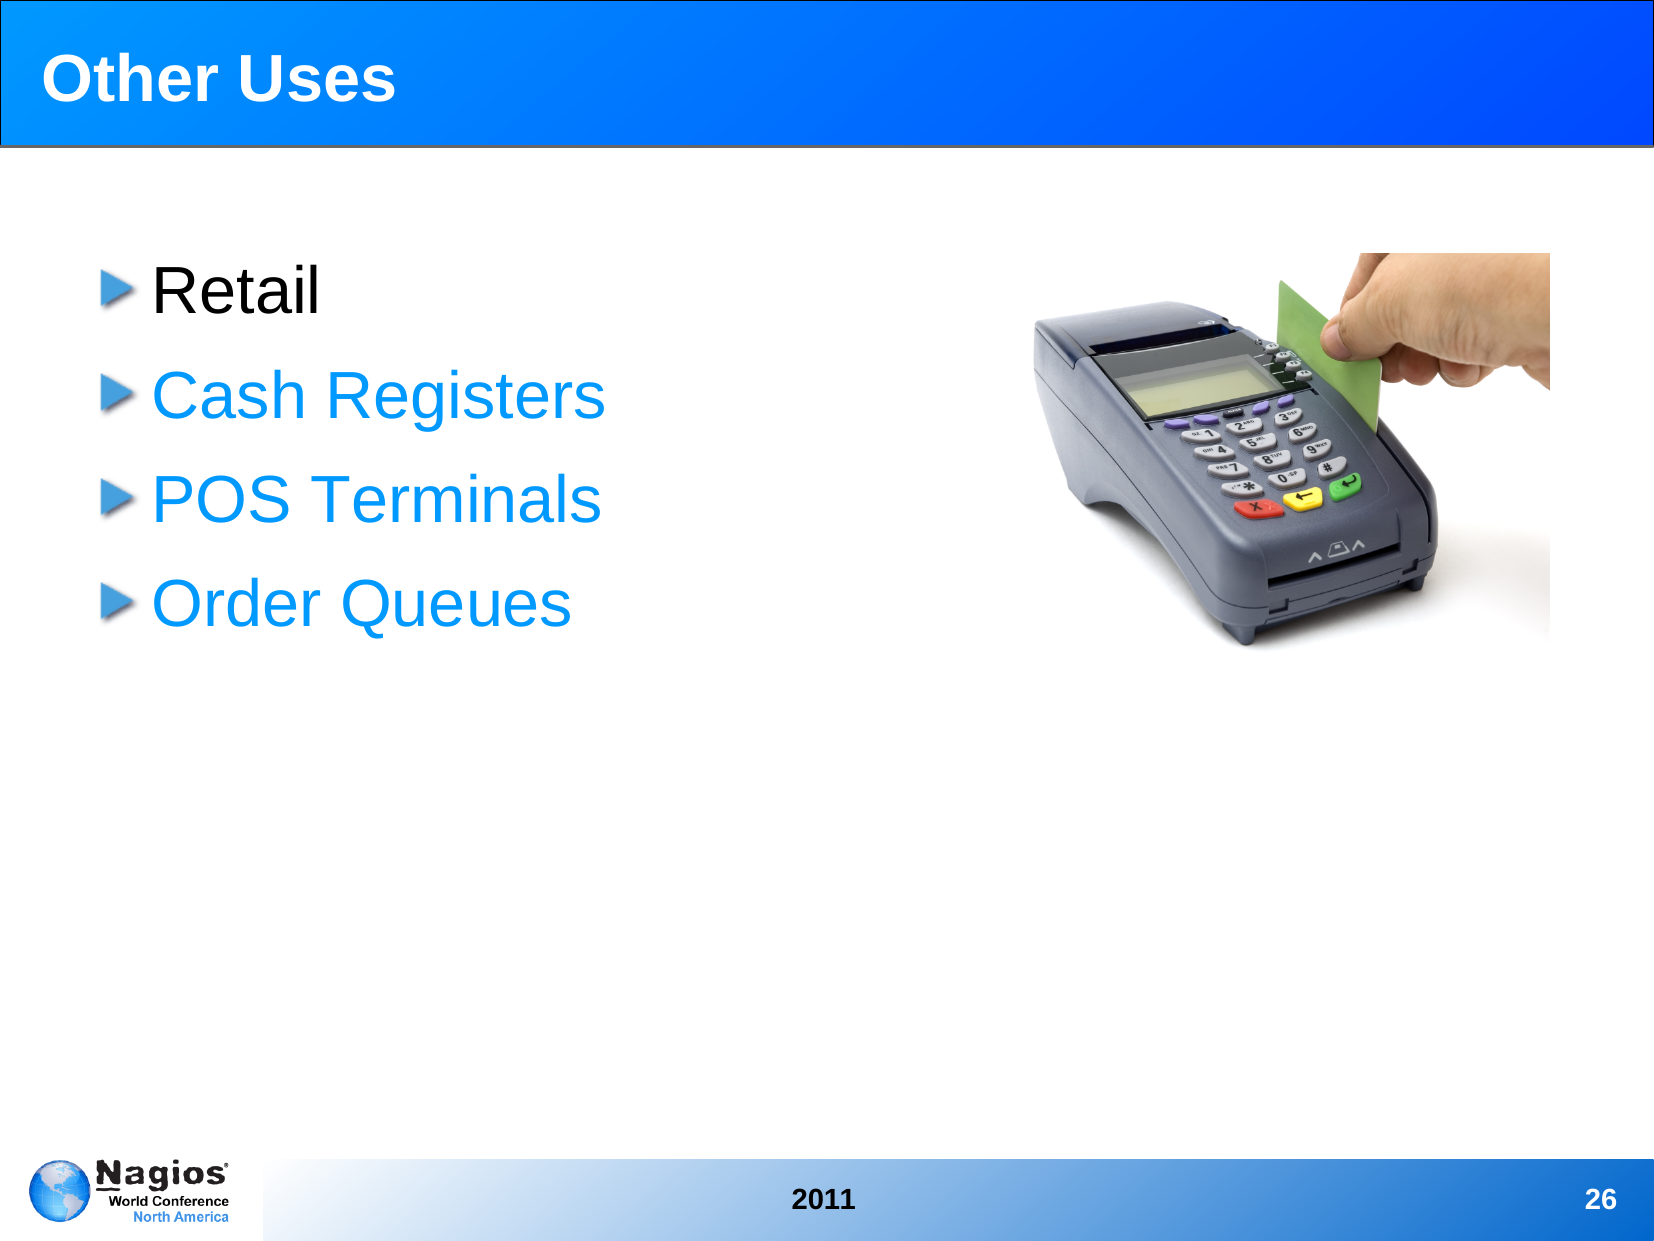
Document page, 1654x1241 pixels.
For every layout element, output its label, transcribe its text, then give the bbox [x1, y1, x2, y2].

list Retail Cash Registers POS Terminals Order Queues [80, 253, 1569, 1058]
picture [29, 1159, 229, 1235]
picture [949, 253, 1550, 653]
title Other Uses [41, 36, 1248, 120]
